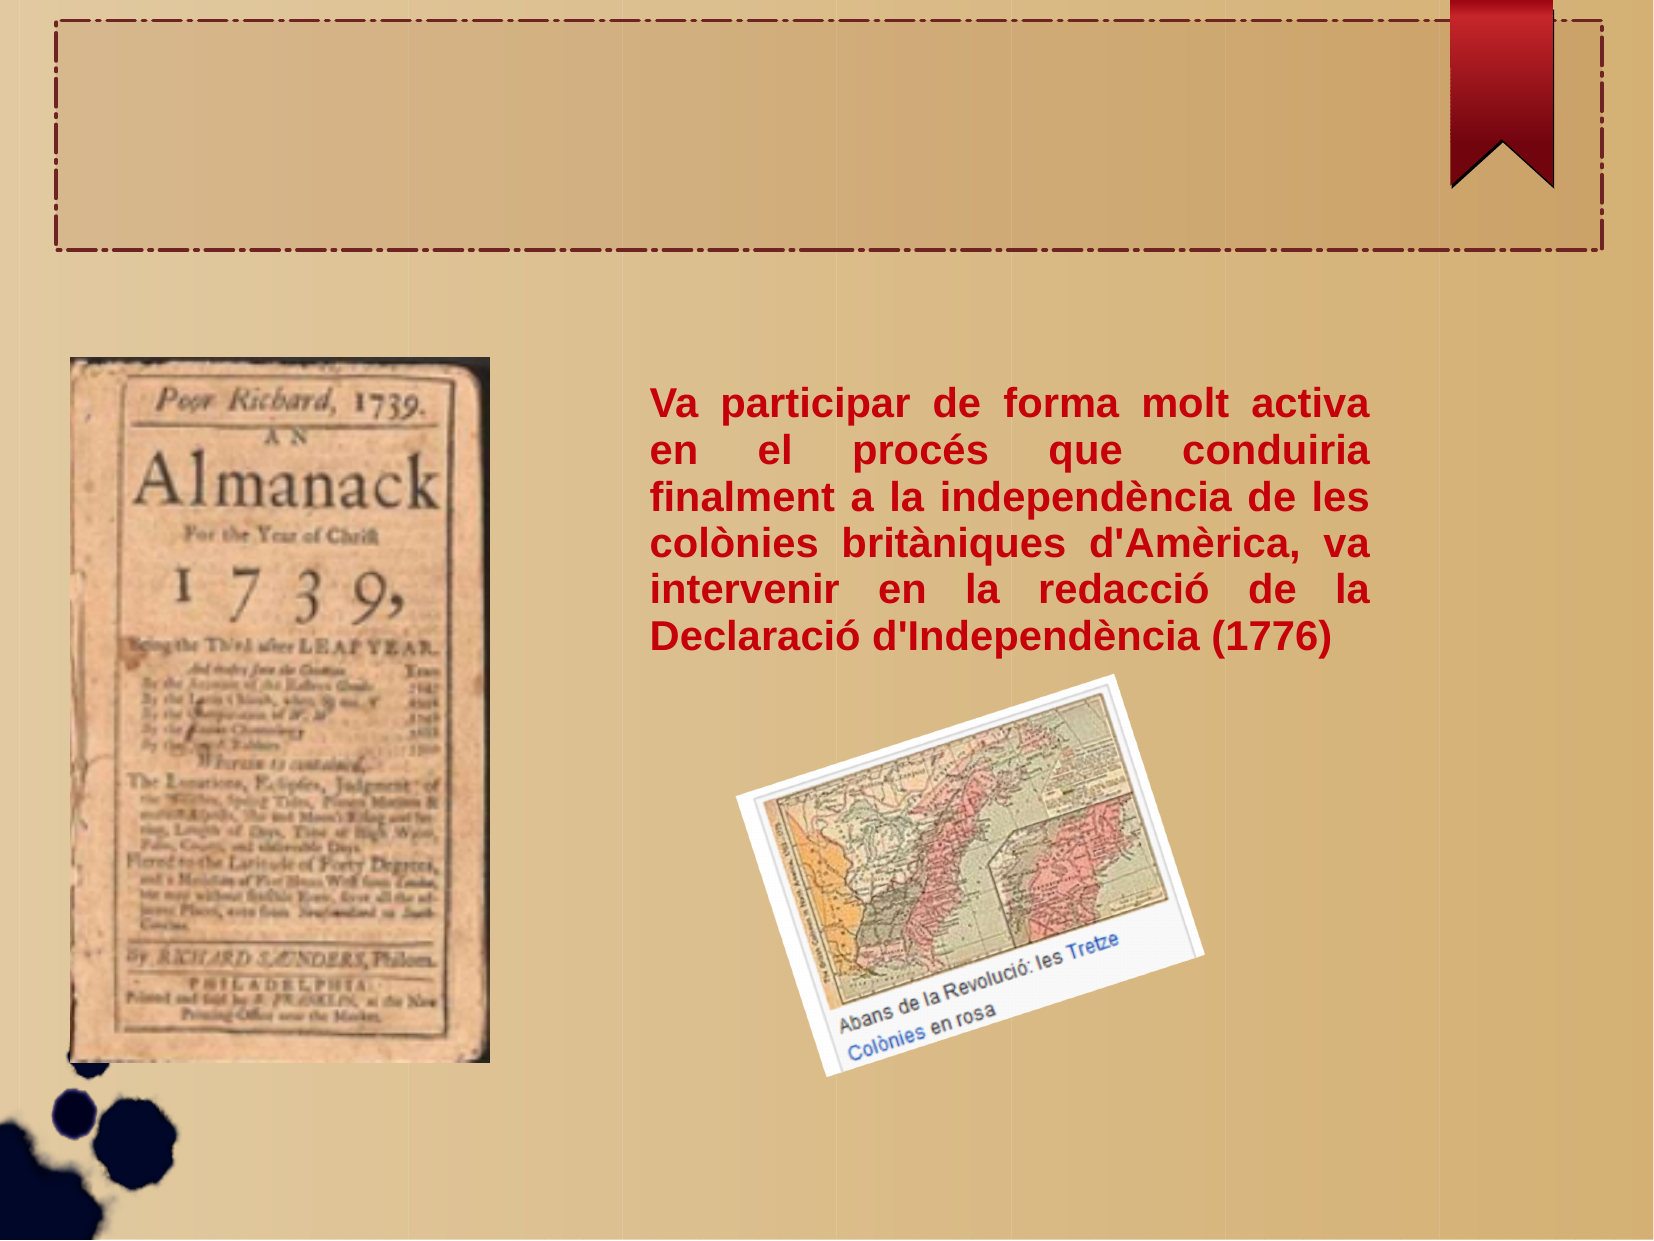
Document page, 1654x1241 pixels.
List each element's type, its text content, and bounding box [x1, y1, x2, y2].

title Va participar de forma molt activa en el procés que conduiria finalment a la independència de les colònies britàniques d'Amèrica, va intervenir en la redacció de la Declaració d'Independència (1776) [649, 141, 1371, 898]
picture [70, 357, 490, 1063]
picture [735, 673, 1205, 1077]
